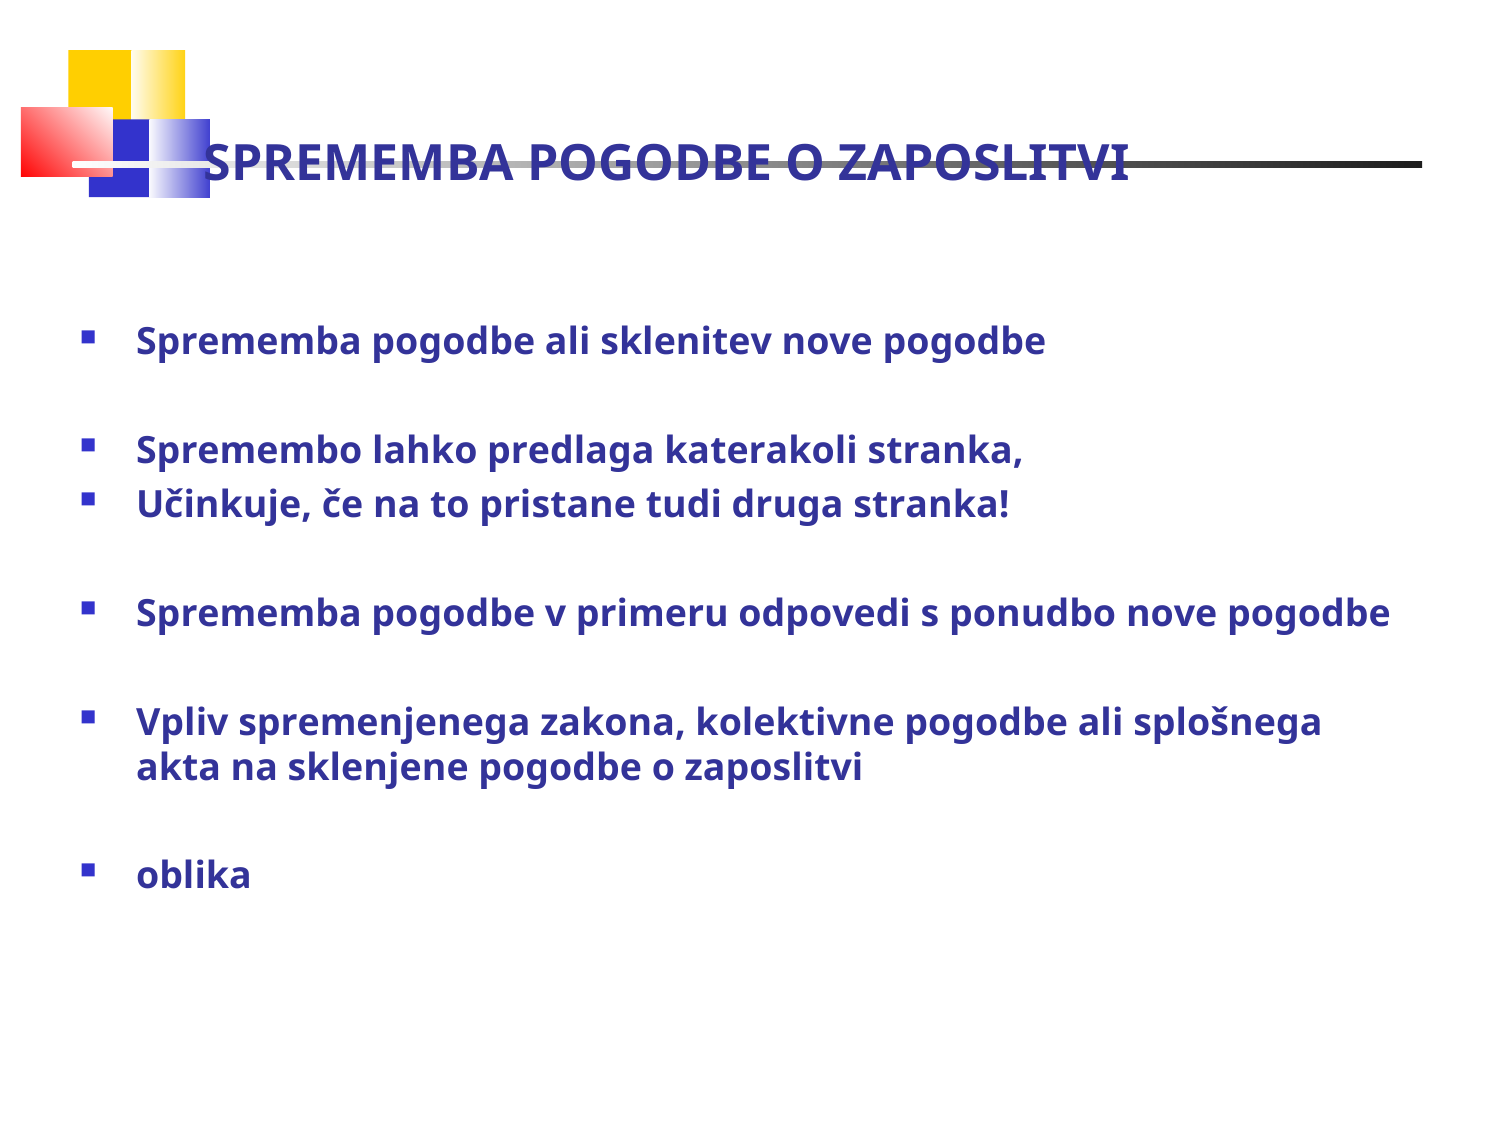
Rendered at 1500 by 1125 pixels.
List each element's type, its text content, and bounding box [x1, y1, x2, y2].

title SPREMEMBA POGODBE O ZAPOSLITVI [188, 35, 1468, 199]
list Sprememba pogodbe ali sklenitev nove pogodbe Spremembo lahko predlaga katerakoli stranka, Učinkuje, če na to pristane tudi druga stranka! Sprememba pogodbe v primeru odpovedi s ponudbo nove pogodbe Vpliv spremenjenega zakona, kolektivne pogodbe ali splošnega akta na sklenjene pogodbe o zaposlitvi oblika [64, 255, 1415, 1005]
